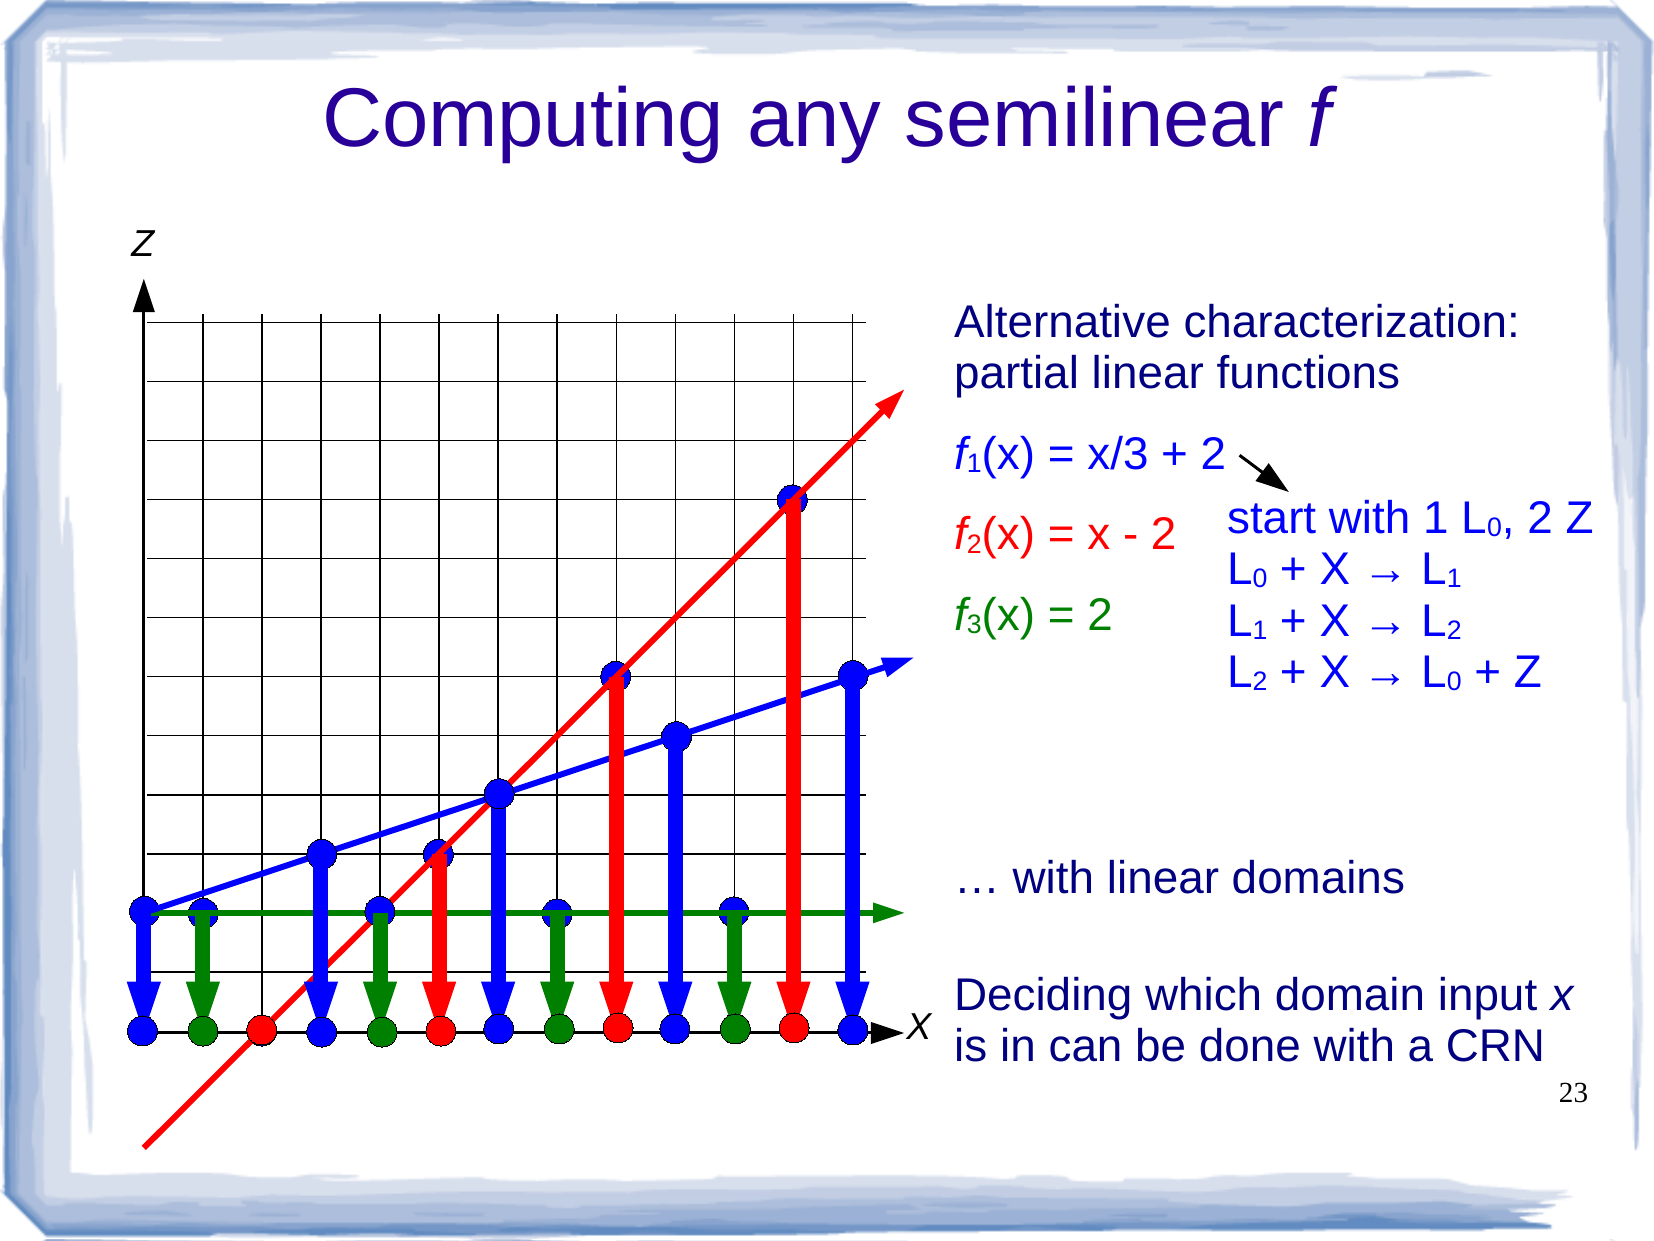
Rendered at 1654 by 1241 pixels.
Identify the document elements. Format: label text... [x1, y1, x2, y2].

text_box [425, 1016, 456, 1047]
text_box [306, 839, 337, 868]
text_box X [891, 997, 949, 1055]
text_box [423, 839, 446, 862]
text_box [742, 916, 749, 925]
text_box Z [116, 214, 174, 272]
text_box [542, 916, 550, 927]
text_box [129, 896, 158, 924]
text_box [565, 916, 572, 927]
text_box [777, 484, 801, 509]
text_box [719, 896, 749, 910]
text_box [600, 661, 624, 685]
text_box [683, 735, 692, 751]
text_box [860, 676, 869, 689]
text_box [779, 1012, 810, 1043]
text_box [800, 493, 808, 512]
text_box [659, 1013, 690, 1044]
text_box [188, 916, 195, 926]
text_box [483, 1013, 514, 1044]
text_box [838, 660, 867, 679]
text_box [444, 846, 454, 867]
list Deciding which domain input x is in can be done with a CRN [954, 968, 1578, 1086]
text_box [367, 1017, 398, 1048]
picture [0, 0, 1654, 1241]
text_box [187, 1016, 218, 1047]
text_box [720, 1013, 751, 1044]
text_box [719, 916, 727, 926]
text_box start with 1 L0, 2 Z L0 + X → L1 L1 + X → L2 L2 + X → L0 + Z [1227, 491, 1618, 756]
text_box [603, 1012, 634, 1043]
list … with linear domains [954, 851, 1578, 968]
text_box [210, 916, 218, 927]
text_box [151, 916, 159, 925]
text_box [837, 1014, 868, 1045]
text_box [188, 898, 218, 910]
text_box [544, 1013, 575, 1044]
title Computing any semilinear f [82, 13, 1571, 222]
text_box [661, 721, 689, 737]
text_box [484, 778, 515, 809]
text_box [364, 896, 395, 925]
text_box [246, 1014, 277, 1047]
text_box [306, 1017, 337, 1048]
text_box [542, 898, 572, 910]
text_box [622, 669, 631, 689]
list Alternative characterization: partial linear functions f1(x) = x/3 + 2 f2(x) = x - 2 f3(x) = 2 [954, 295, 1578, 715]
text_box [127, 1015, 158, 1046]
